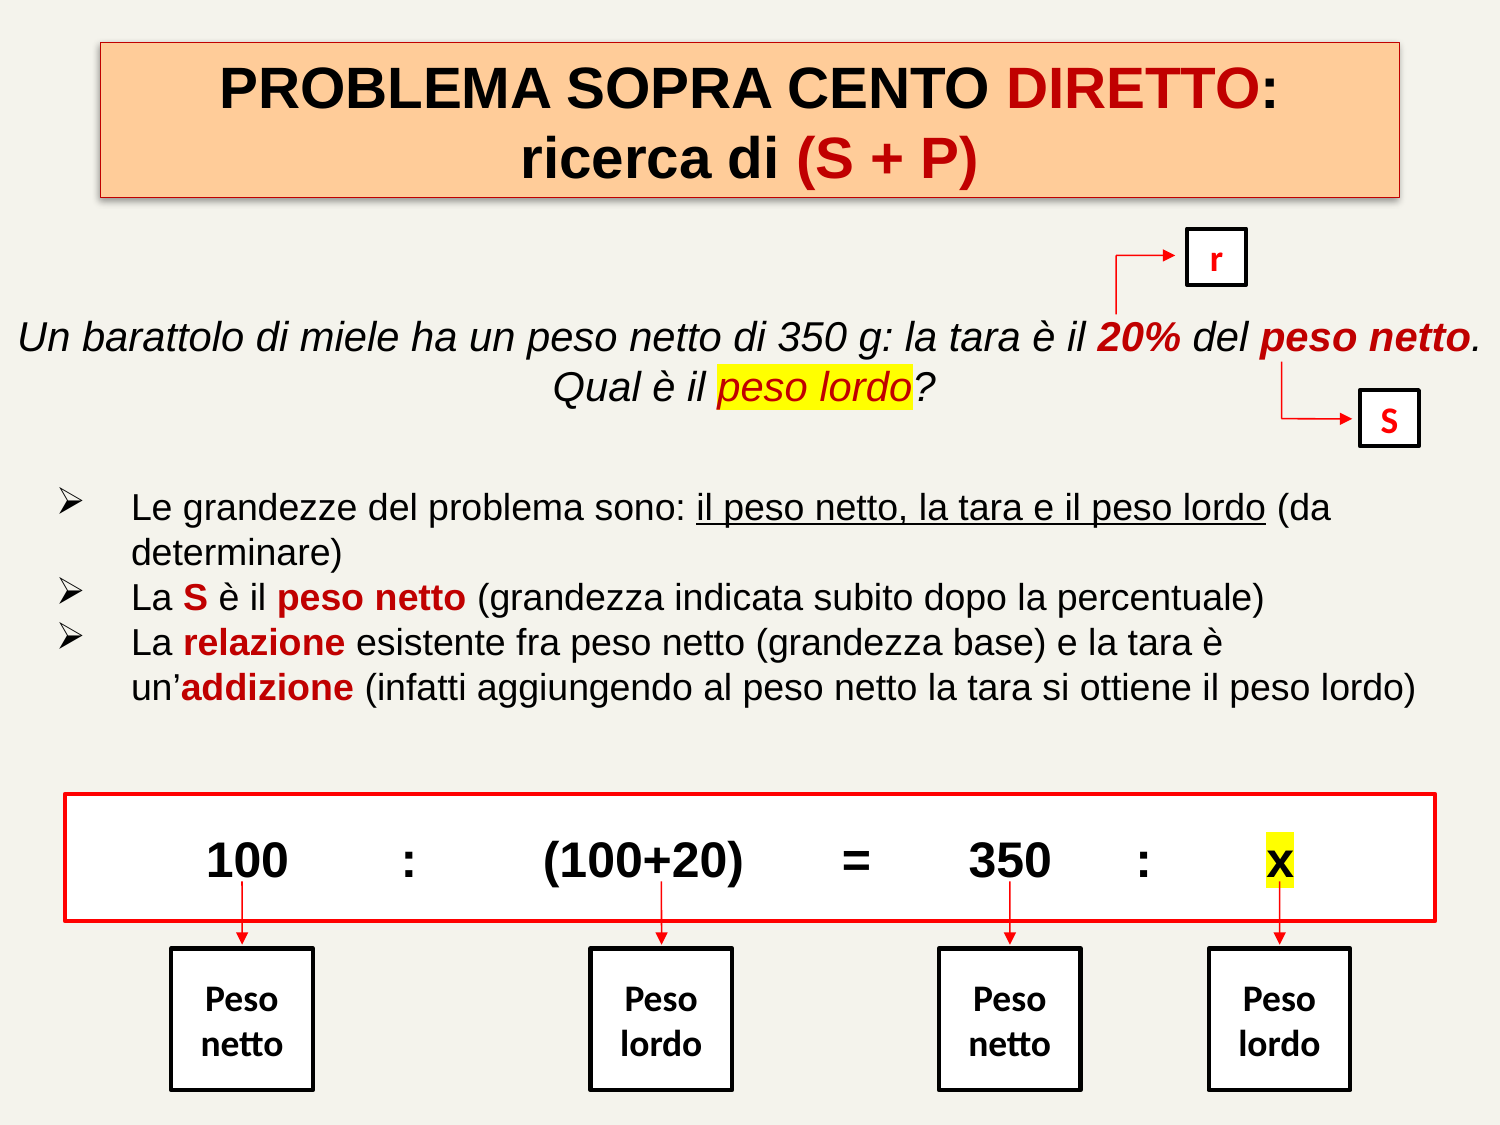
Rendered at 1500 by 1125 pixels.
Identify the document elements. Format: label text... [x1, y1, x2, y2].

text_box Le grandezze del problema sono: il peso netto, la tara e il peso lordo (da determinare) La S è il peso netto (grandezza indicata subito dopo la percentuale) La relazione esistente fra peso netto (grandezza base) e la tara è un’addizione (infatti aggiungendo al peso netto la tara si ottiene il peso lordo) [41, 475, 1436, 761]
text_box 100 : (100+20) = 350 : x [64, 793, 1436, 922]
text_box Peso netto [938, 948, 1081, 1091]
text_box Peso lordo [1208, 948, 1351, 1091]
text_box Peso netto [171, 948, 313, 1091]
text_box Un barattolo di miele ha un peso netto di 350 g: la tara è il 20% del peso netto. Qual è il peso lordo? [0, 302, 1500, 418]
text_box S [1359, 390, 1419, 447]
text_box Peso lordo [590, 948, 733, 1091]
text_box PROBLEMA SOPRA CENTO DIRETTO: ricerca di (S + P) [100, 42, 1400, 198]
text_box r [1187, 228, 1247, 285]
